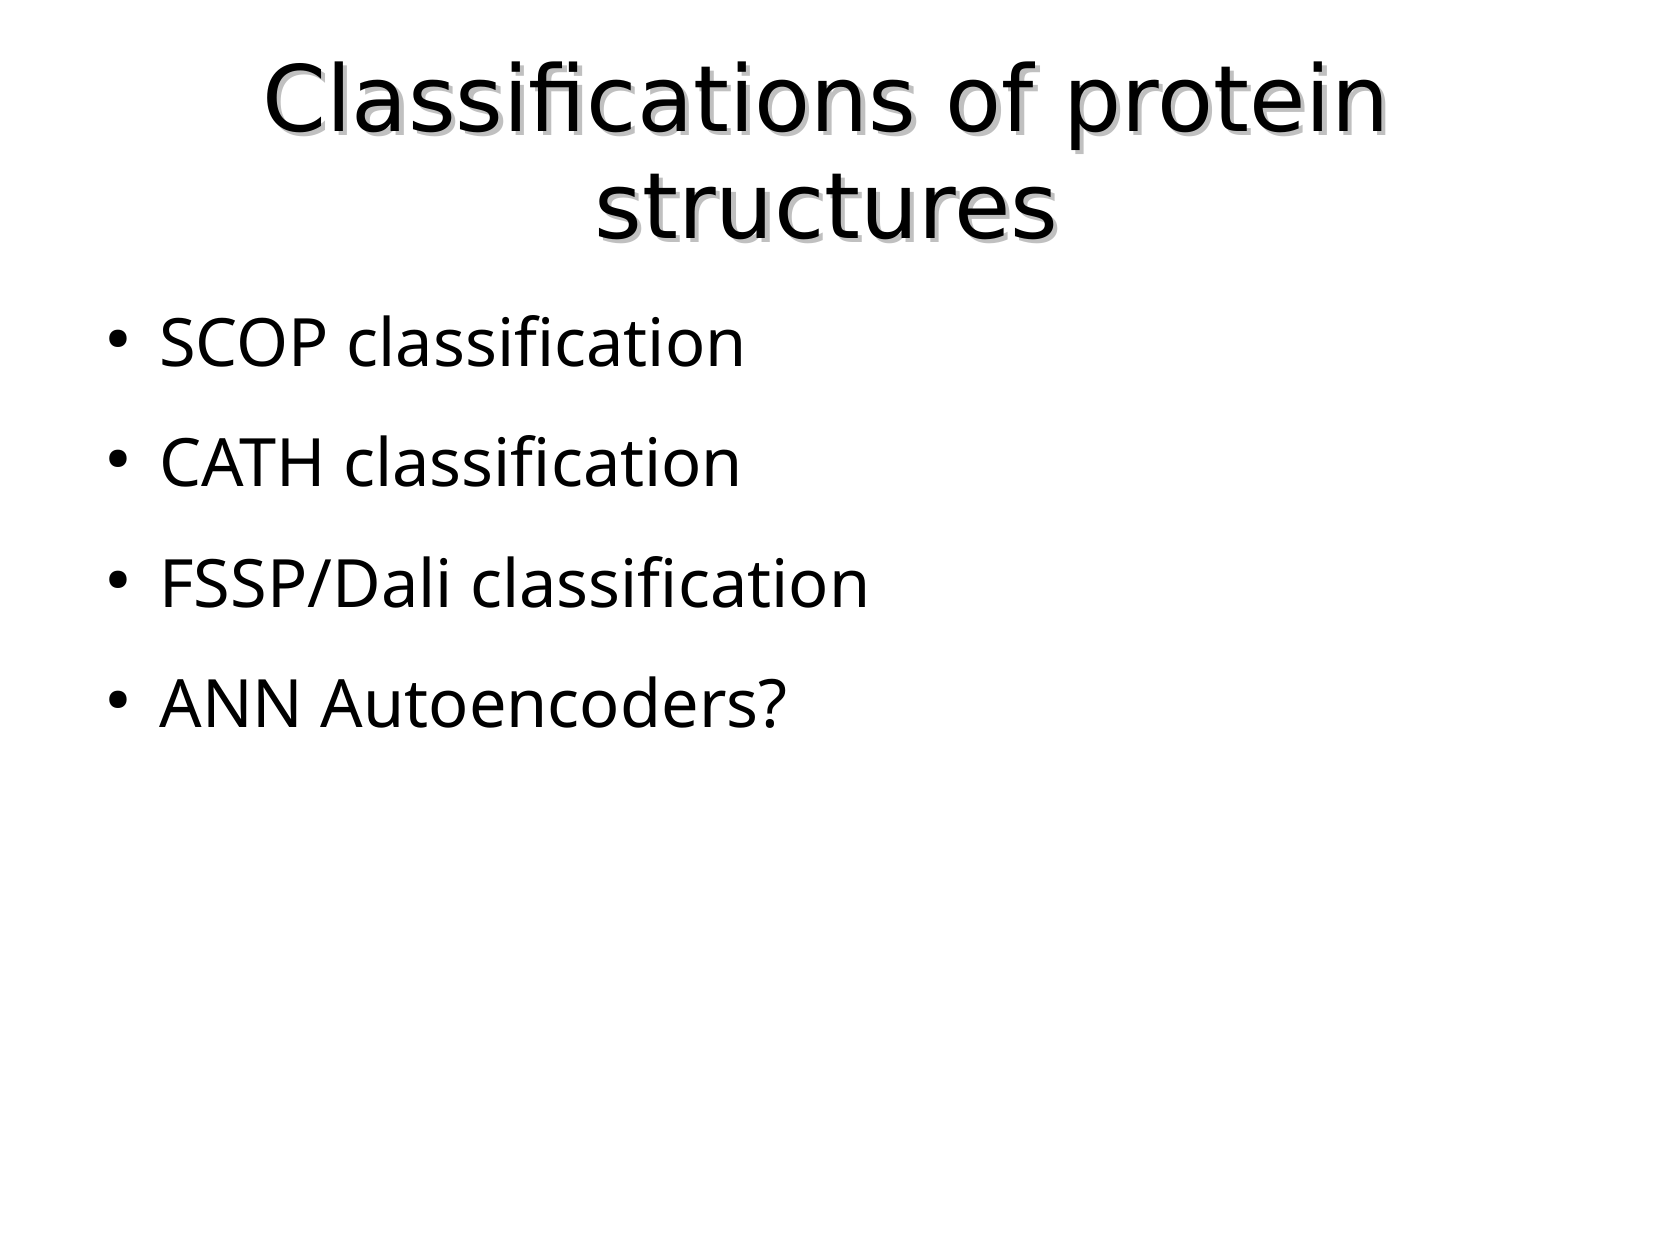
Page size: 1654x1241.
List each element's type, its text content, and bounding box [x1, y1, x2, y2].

list SCOP classification CATH classification FSSP/Dali classification ANN Autoencoders? [88, 295, 1577, 1015]
title Classifications of protein structures [82, 45, 1571, 261]
